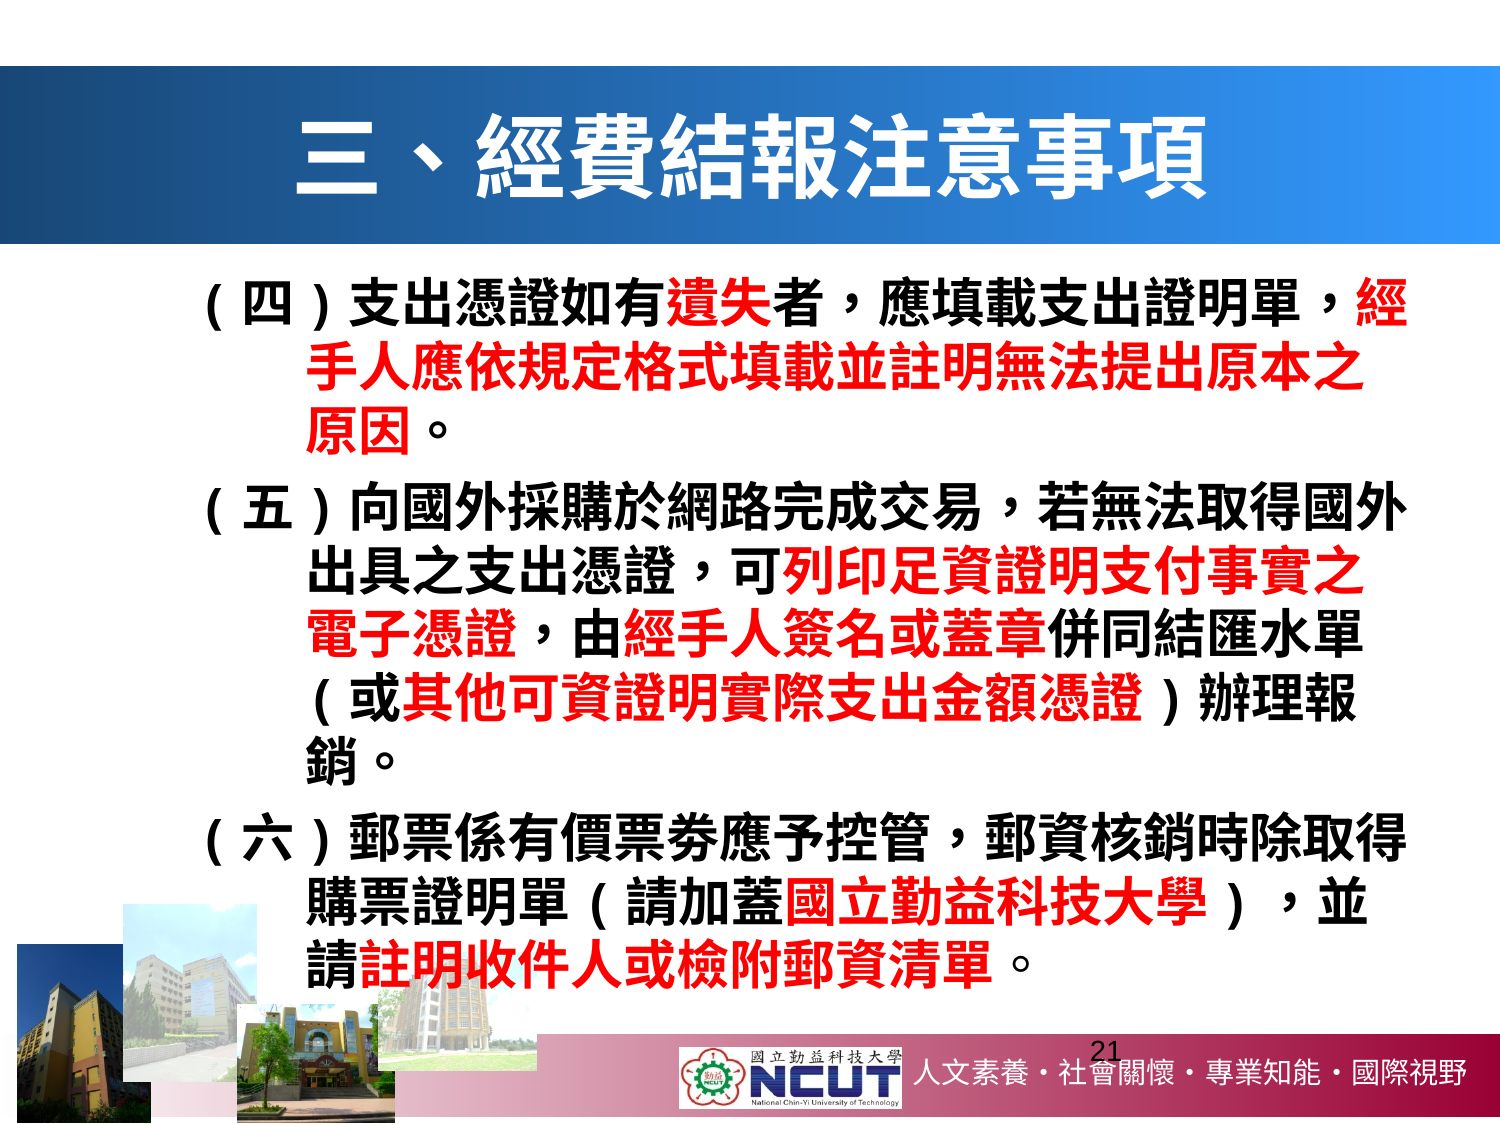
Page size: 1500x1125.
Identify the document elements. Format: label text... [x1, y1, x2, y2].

text_box [1074, 1024, 1426, 1103]
list (四)支出憑證如有遺失者，應填載支出證明單，經手人應依規定格式填載並註明無法提出原本之原因。 (五)向國外採購於網路完成交易，若無法取得國外出具之支出憑證，可列印足資證明支付事實之電子憑證，由經手人簽名或蓋章併同結匯水單(或其他可資證明實際支出金額憑證)辦理報銷。 (六)郵票係有價票劵應予控管，郵資核銷時除取得購票證明單(請加蓋國立勤益科技大學)，並請註明收件人或檢附郵資清單。 [75, 262, 1426, 1005]
title 三、經費結報注意事項 [0, 66, 1500, 244]
